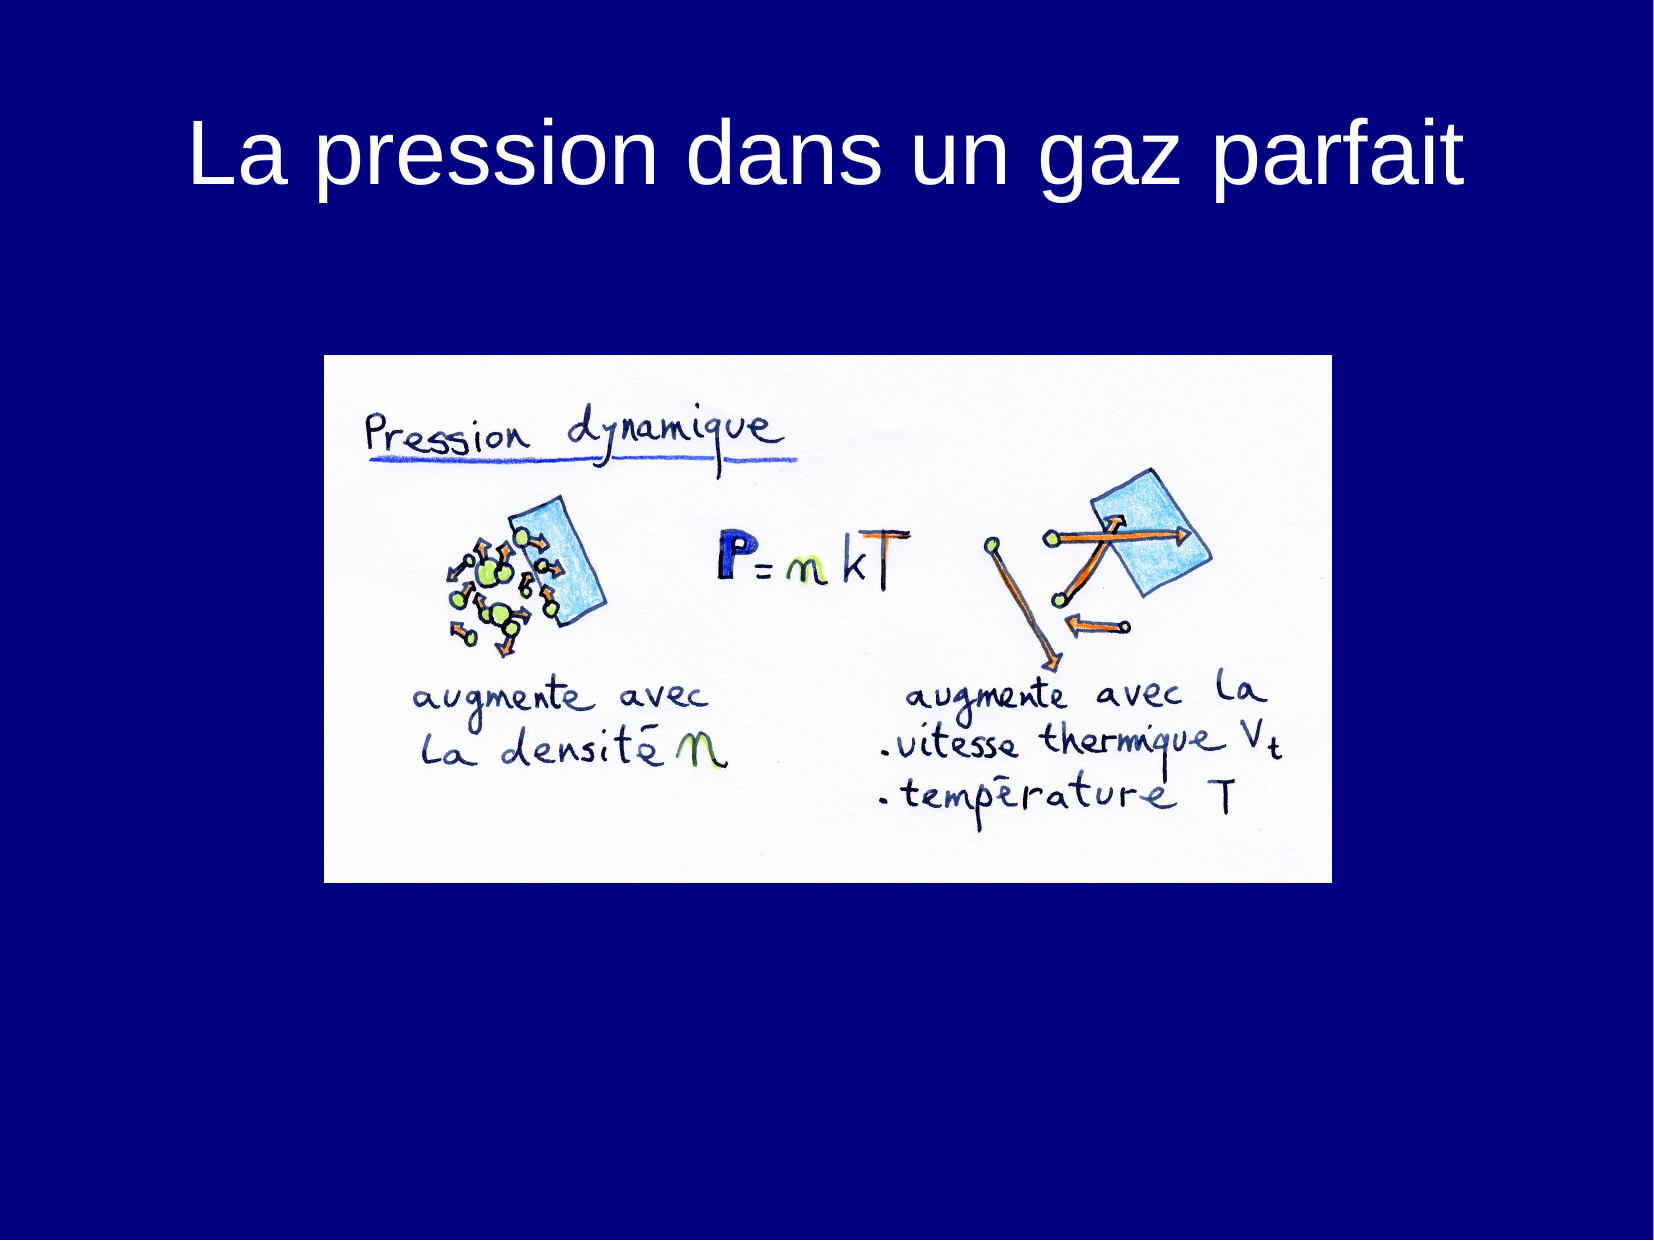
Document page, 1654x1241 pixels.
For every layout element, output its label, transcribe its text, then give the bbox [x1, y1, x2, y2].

title La pression dans un gaz parfait [82, 49, 1571, 257]
picture [324, 355, 1332, 883]
